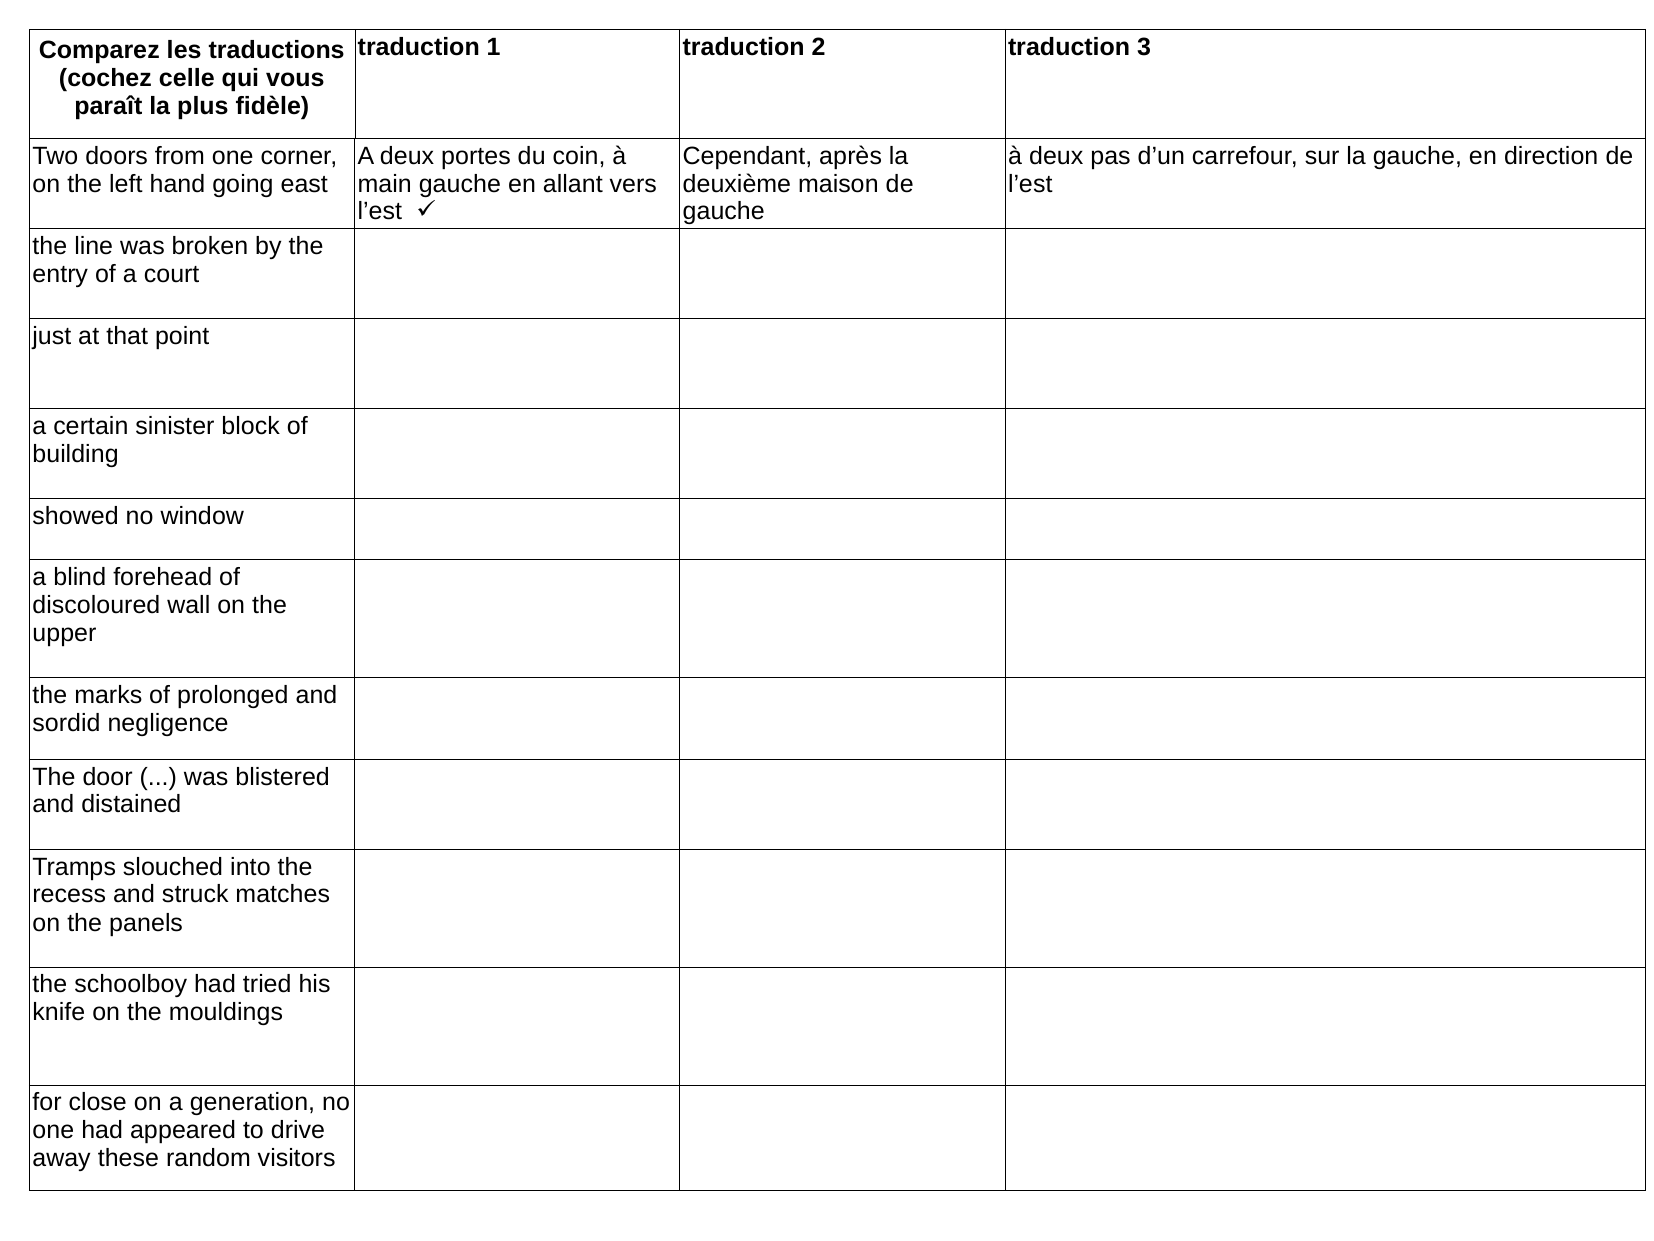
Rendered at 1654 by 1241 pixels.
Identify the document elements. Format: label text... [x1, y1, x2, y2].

table_cell the line was broken by the entry of a court [30, 229, 354, 318]
table_cell [1006, 968, 1645, 1085]
table_cell [1006, 760, 1645, 849]
table_header Comparez les traductions (cochez celle qui vous paraît la plus fidèle) [30, 30, 355, 138]
table_cell [1006, 499, 1645, 559]
table_cell just at that point [30, 319, 354, 408]
table_cell Tramps slouched into the recess and struck matches on the panels [30, 850, 354, 967]
table_cell [680, 409, 1005, 498]
table_cell [355, 229, 679, 318]
table_cell [1006, 678, 1645, 759]
table_cell [355, 560, 679, 677]
table_cell [355, 1086, 679, 1190]
table_cell a certain sinister block of building [30, 409, 354, 498]
table_cell [680, 850, 1005, 967]
table_cell [680, 1086, 1005, 1190]
table_cell a blind forehead of discoloured wall on the upper [30, 560, 354, 677]
table_cell Cependant, après la deuxième maison de gauche [680, 139, 1005, 228]
table_cell Two doors from one corner, on the left hand going east [30, 139, 354, 228]
table_cell [355, 319, 679, 408]
table_cell [680, 319, 1005, 408]
table_header traduction 3 [1006, 30, 1645, 138]
table_cell [1006, 229, 1645, 318]
table_cell à deux pas d’un carrefour, sur la gauche, en direction de l’est [1006, 139, 1645, 228]
table_cell for close on a generation, no one had appeared to drive away these random visitors [30, 1086, 354, 1190]
table_cell [355, 499, 679, 559]
table_cell [680, 678, 1005, 759]
table_cell [680, 560, 1005, 677]
table_header traduction 1 [356, 30, 679, 138]
table_cell [355, 850, 679, 967]
table_cell [1006, 319, 1645, 408]
table_cell [1006, 560, 1645, 677]
table_cell showed no window [30, 499, 354, 559]
table_header traduction 2 [680, 30, 1005, 138]
table_cell [355, 409, 679, 498]
table_cell [1006, 409, 1645, 498]
table_cell [355, 678, 679, 759]
table_cell [1006, 850, 1645, 967]
table_cell [355, 760, 679, 849]
table_cell A deux portes du coin, à main gauche en allant vers l’est  [355, 139, 679, 228]
table_cell [680, 229, 1005, 318]
table_cell [680, 968, 1005, 1085]
table_cell [680, 499, 1005, 559]
table_cell the schoolboy had tried his knife on the mouldings [30, 968, 354, 1085]
table_cell The door (...) was blistered and distained [30, 760, 354, 849]
table_cell [1006, 1086, 1645, 1190]
table_cell [680, 760, 1005, 849]
table_cell [355, 968, 679, 1085]
table_cell the marks of prolonged and sordid negligence [30, 678, 354, 759]
